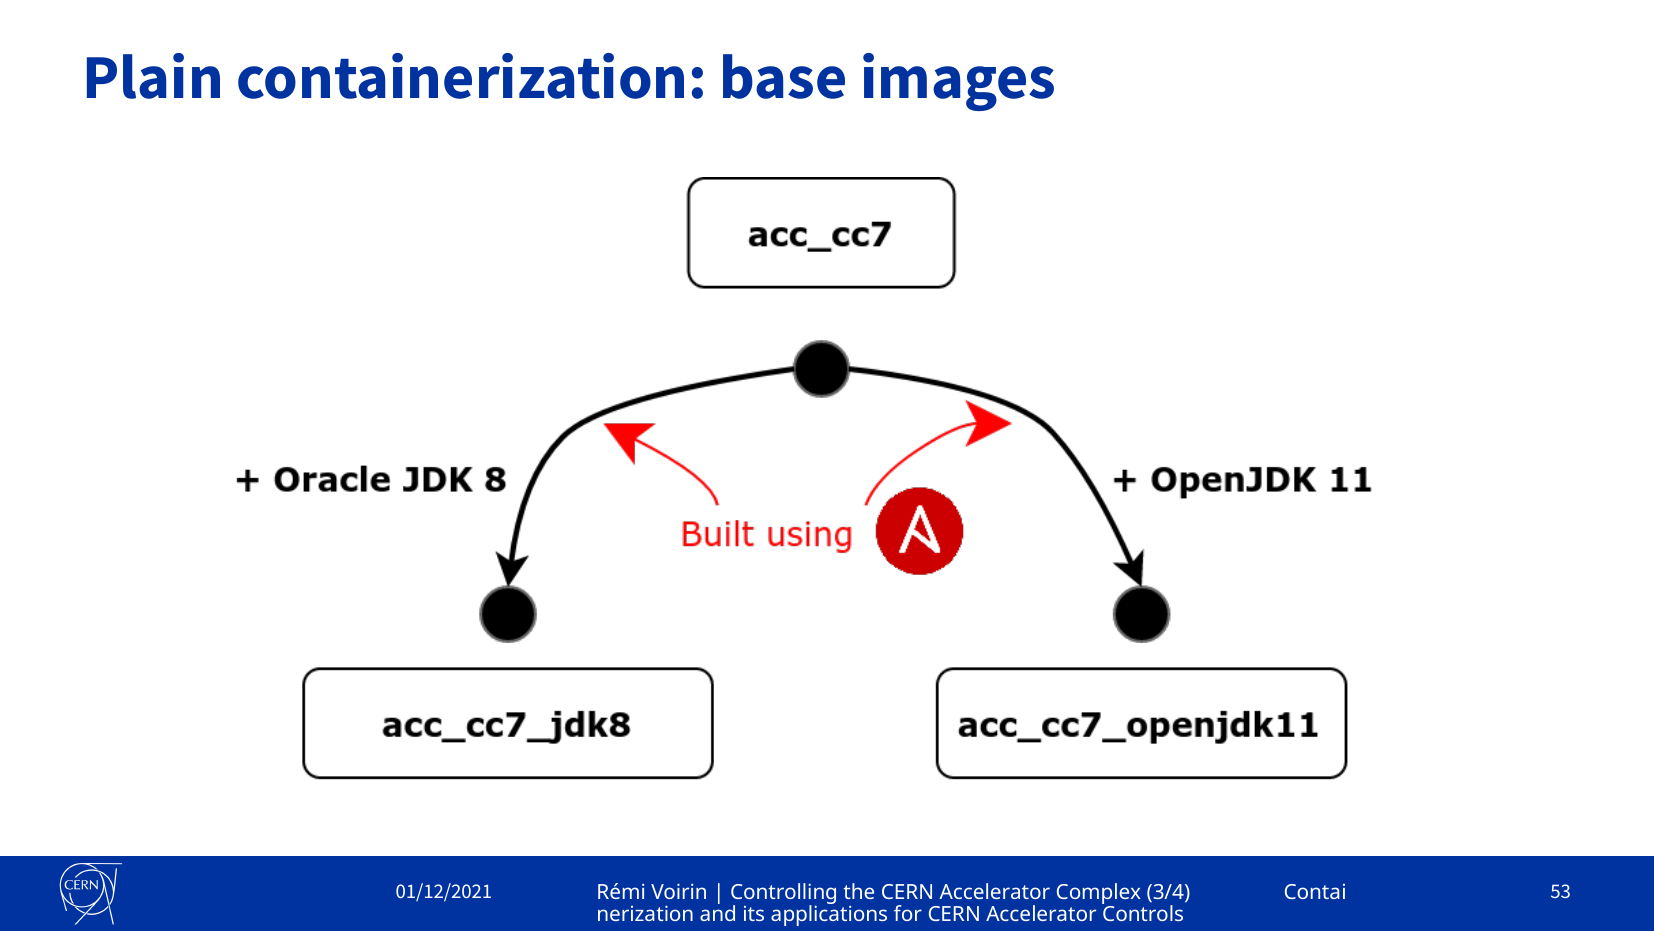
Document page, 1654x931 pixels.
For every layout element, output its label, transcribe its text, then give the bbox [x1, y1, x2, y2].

title Plain containerization: base images [82, 37, 1571, 193]
picture [56, 859, 127, 928]
picture [139, 177, 1477, 782]
